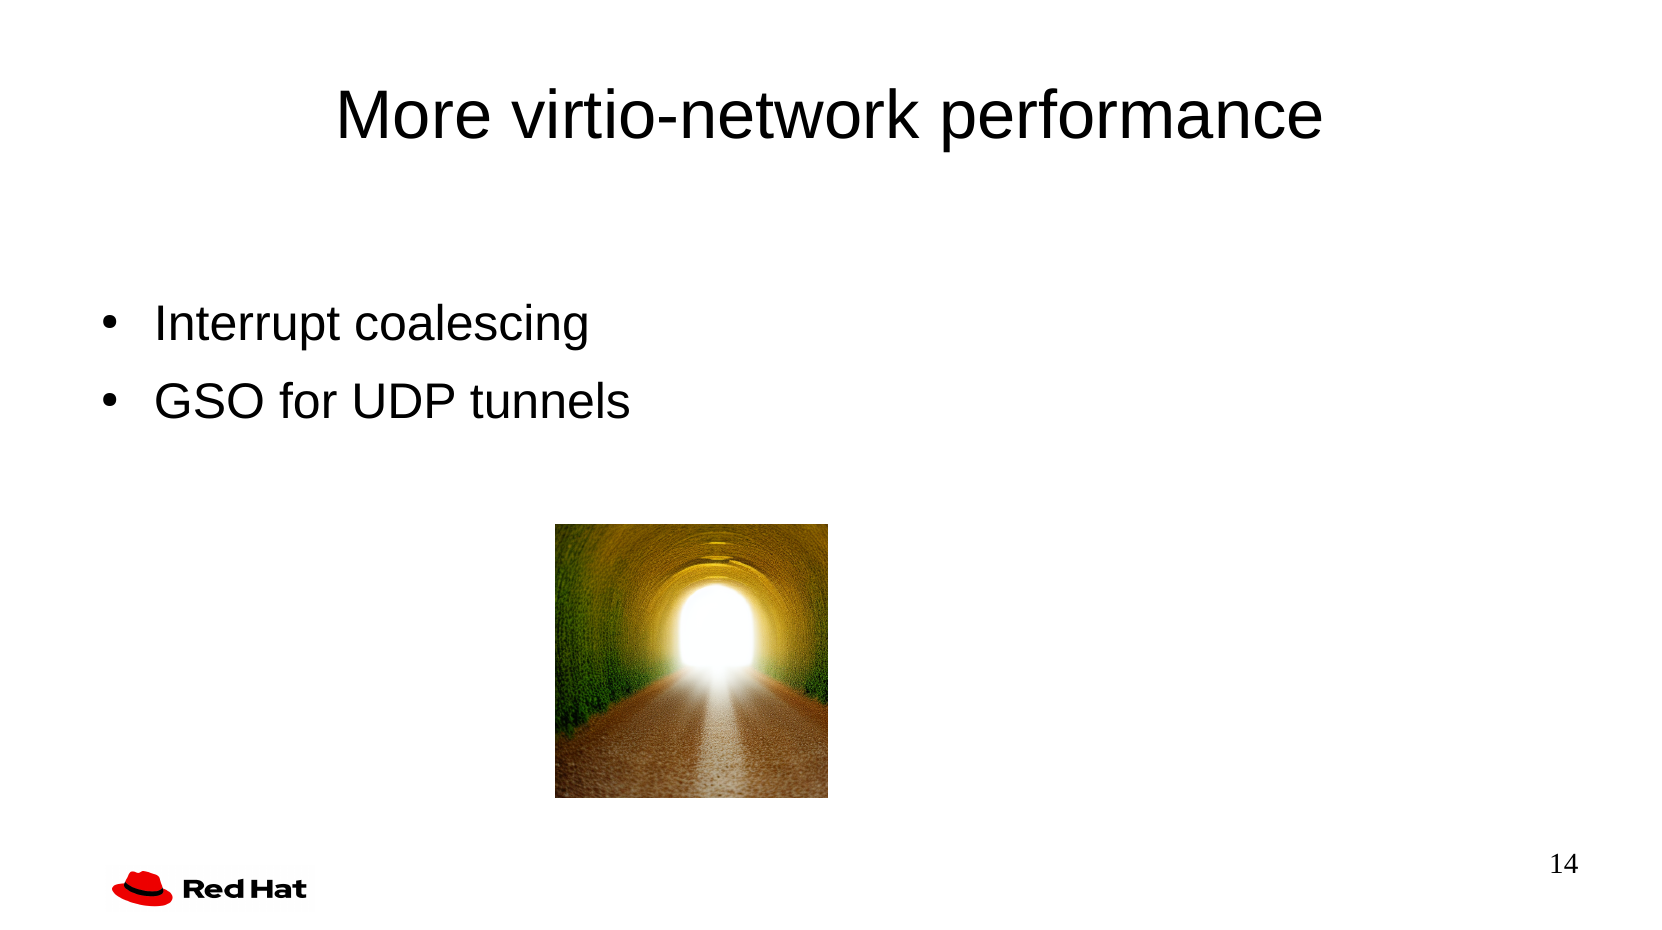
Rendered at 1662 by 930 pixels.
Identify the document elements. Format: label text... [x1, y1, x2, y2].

list Interrupt coalescing GSO for UDP tunnels [83, 217, 1579, 757]
title More virtio-network performance [83, 36, 1579, 193]
picture [555, 524, 828, 798]
picture [105, 865, 315, 912]
